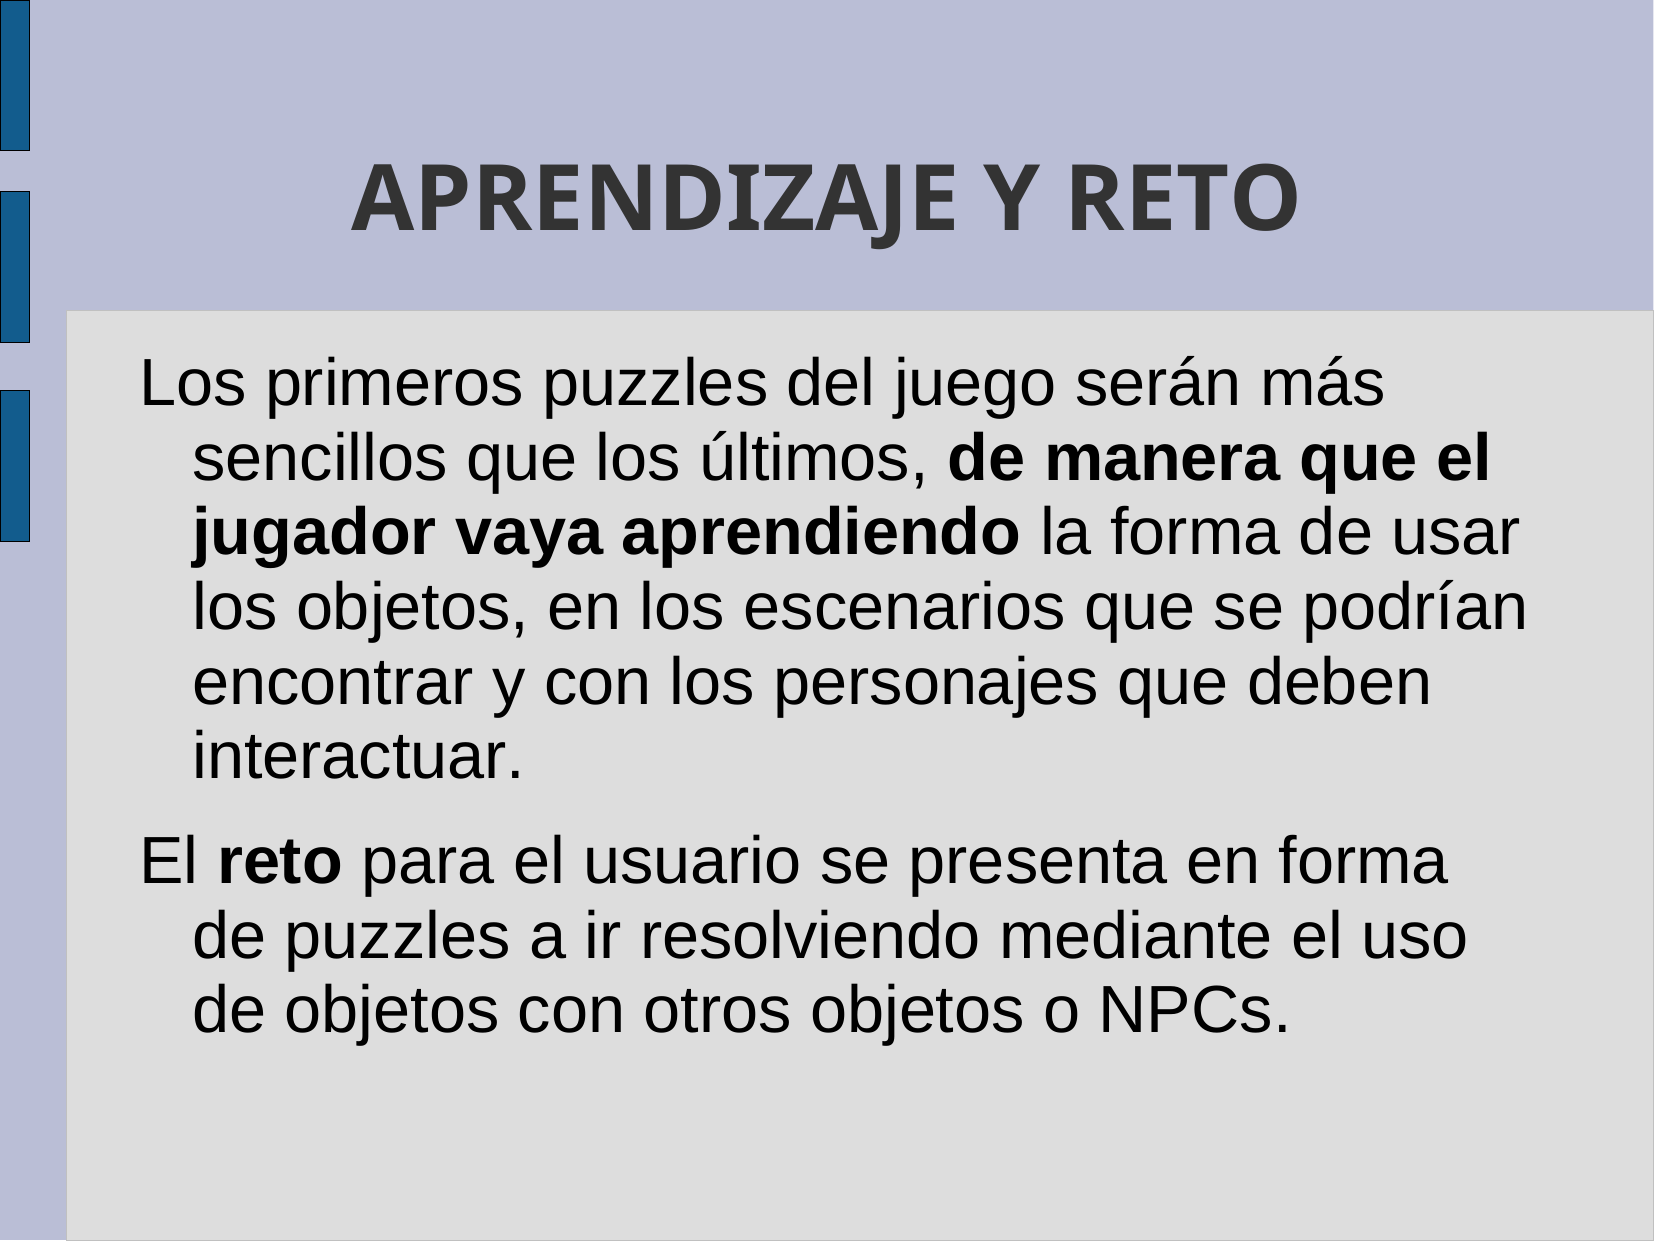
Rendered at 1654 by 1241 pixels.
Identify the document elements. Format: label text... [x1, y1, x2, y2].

title APRENDIZAJE Y RETO [121, 91, 1534, 299]
list Los primeros puzzles del juego serán más sencillos que los últimos, de manera que el jugador vaya aprendiendo la forma de usar los objetos, en los escenarios que se podrían encontrar y con los personajes que deben interactuar. El reto para el usuario se presenta en forma de puzzles a ir resolviendo mediante el uso de objetos con otros objetos o NPCs. [121, 344, 1534, 1127]
